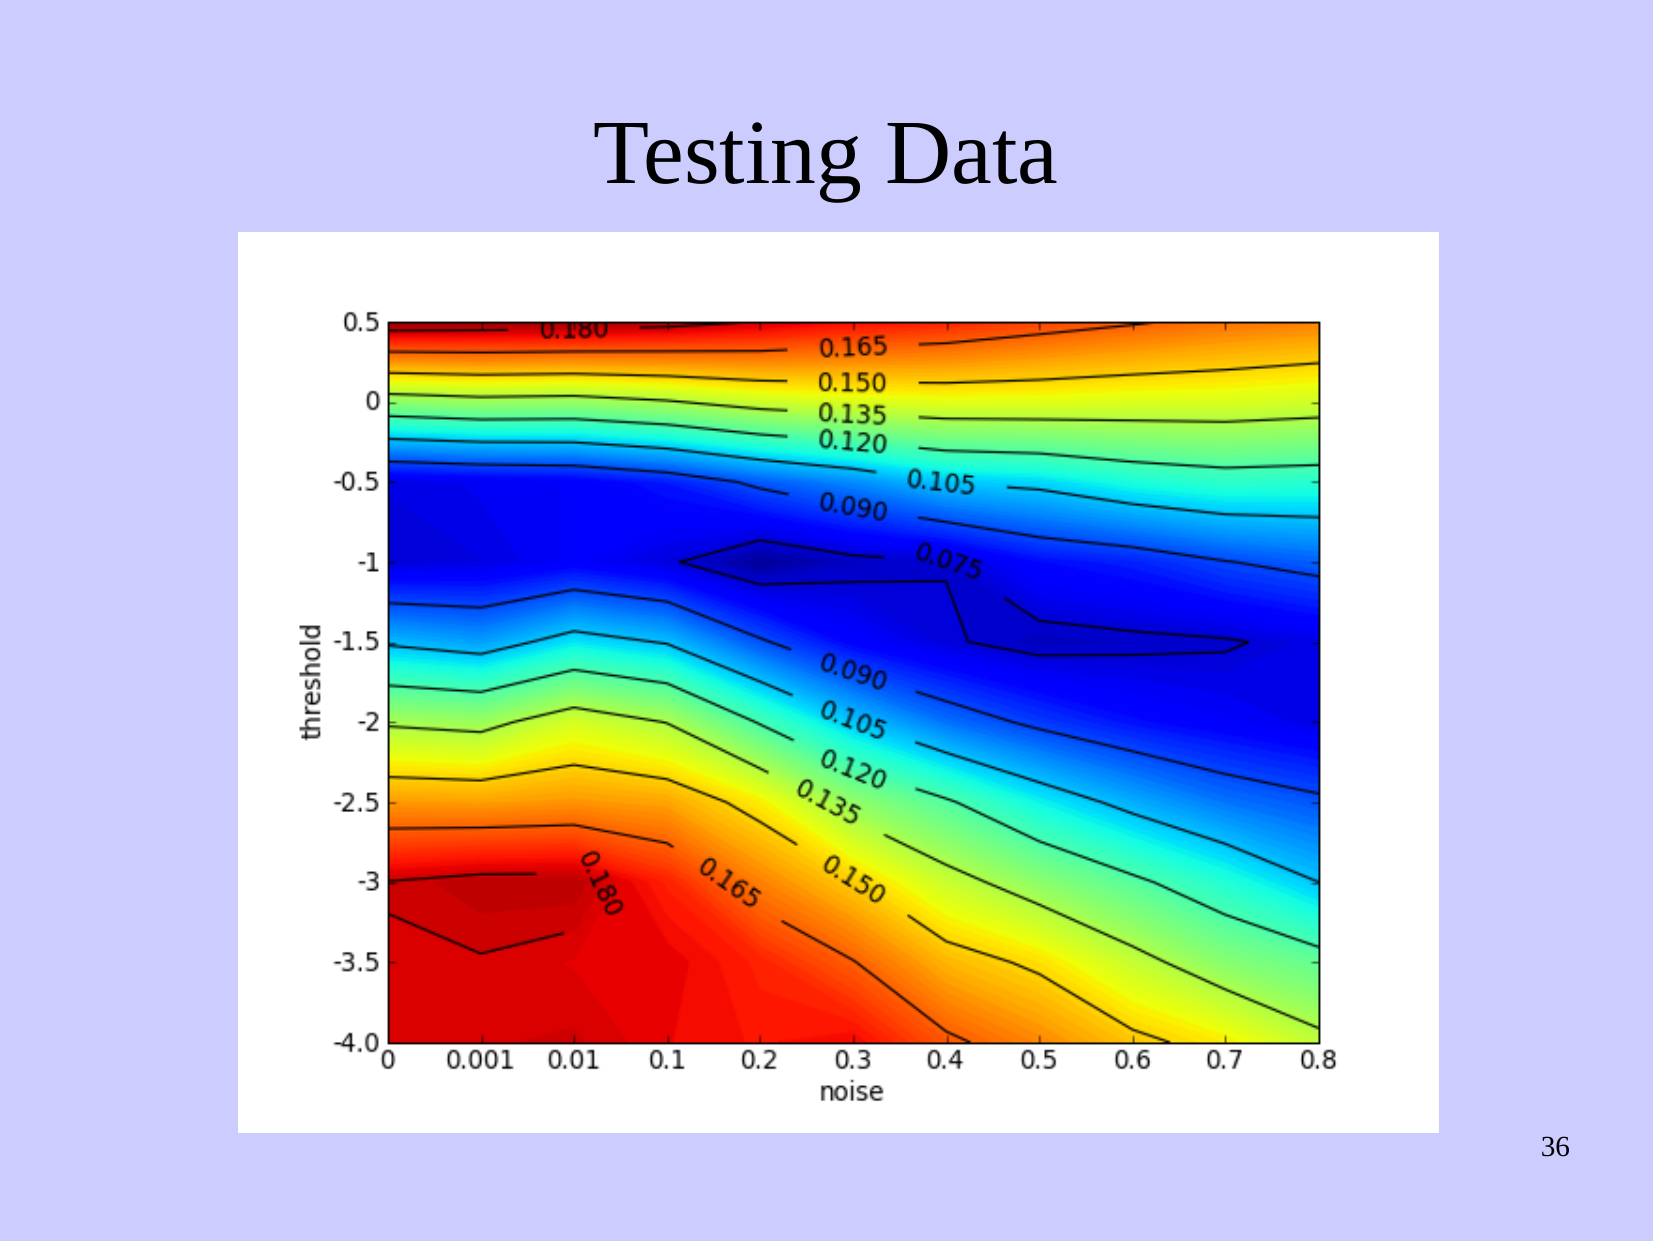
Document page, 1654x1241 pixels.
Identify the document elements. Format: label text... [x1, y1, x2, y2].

picture [238, 232, 1439, 1133]
title Testing Data [82, 49, 1571, 257]
